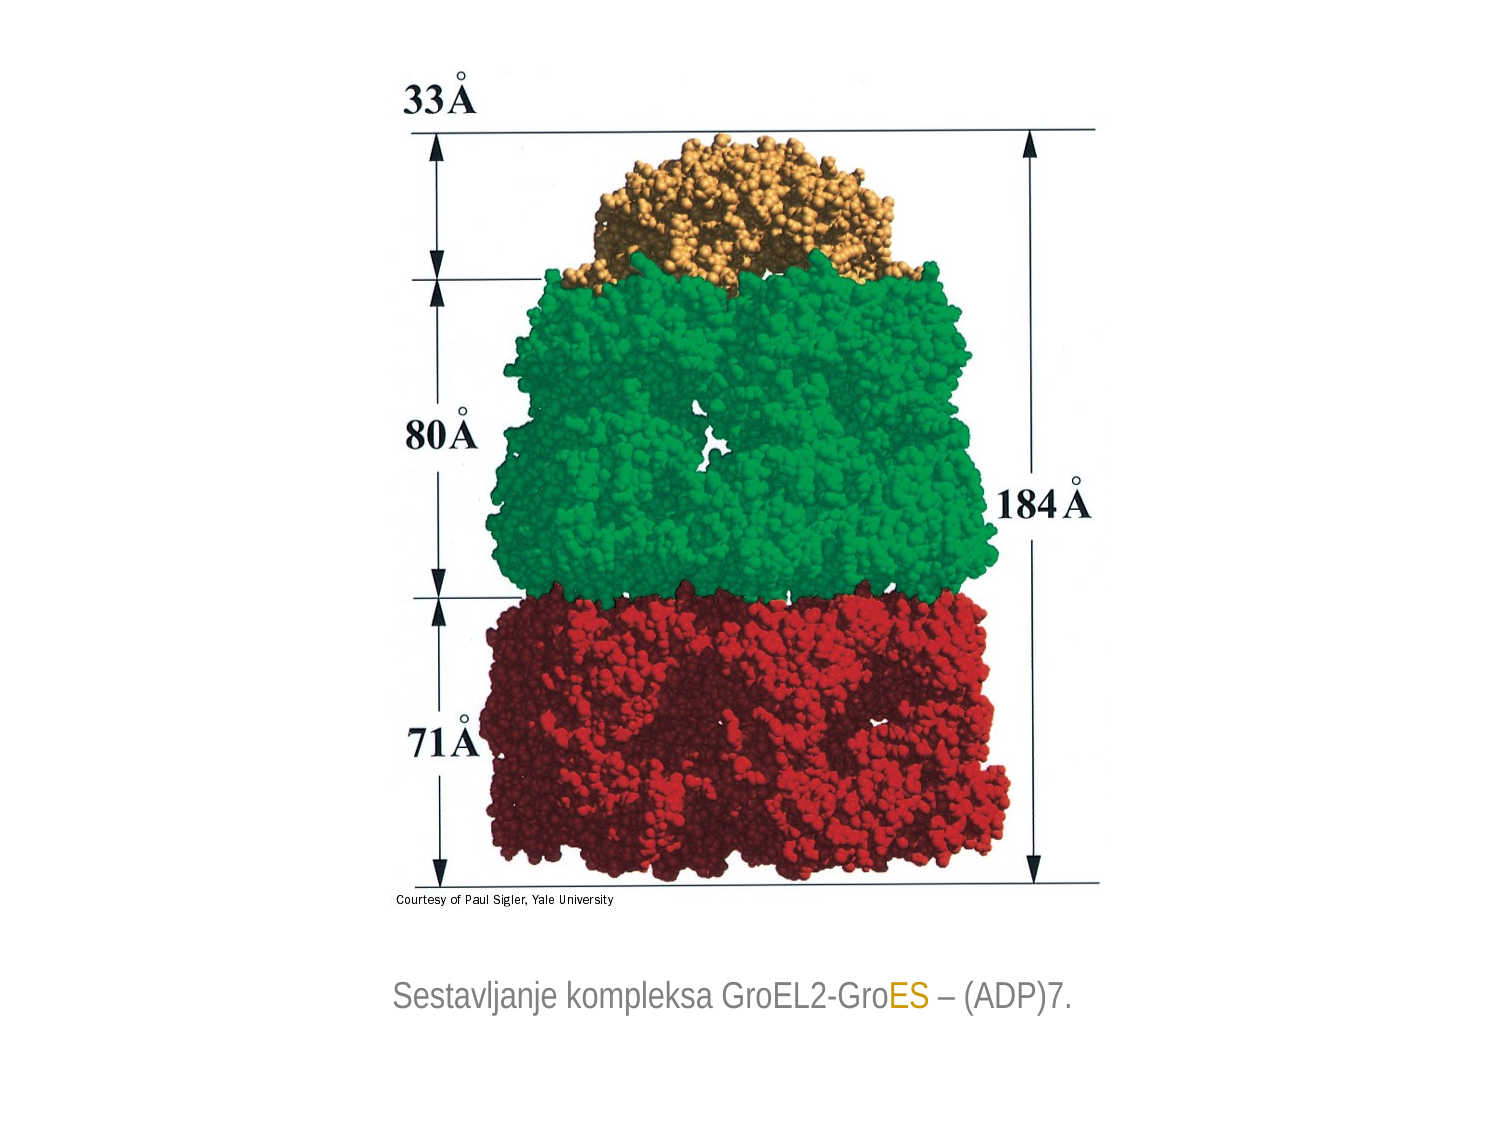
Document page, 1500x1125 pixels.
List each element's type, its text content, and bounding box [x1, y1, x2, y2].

text_box Sestavljanje kompleksa GroEL2-GroES – (ADP)7. [88, 964, 1377, 1024]
picture [390, 68, 1110, 907]
